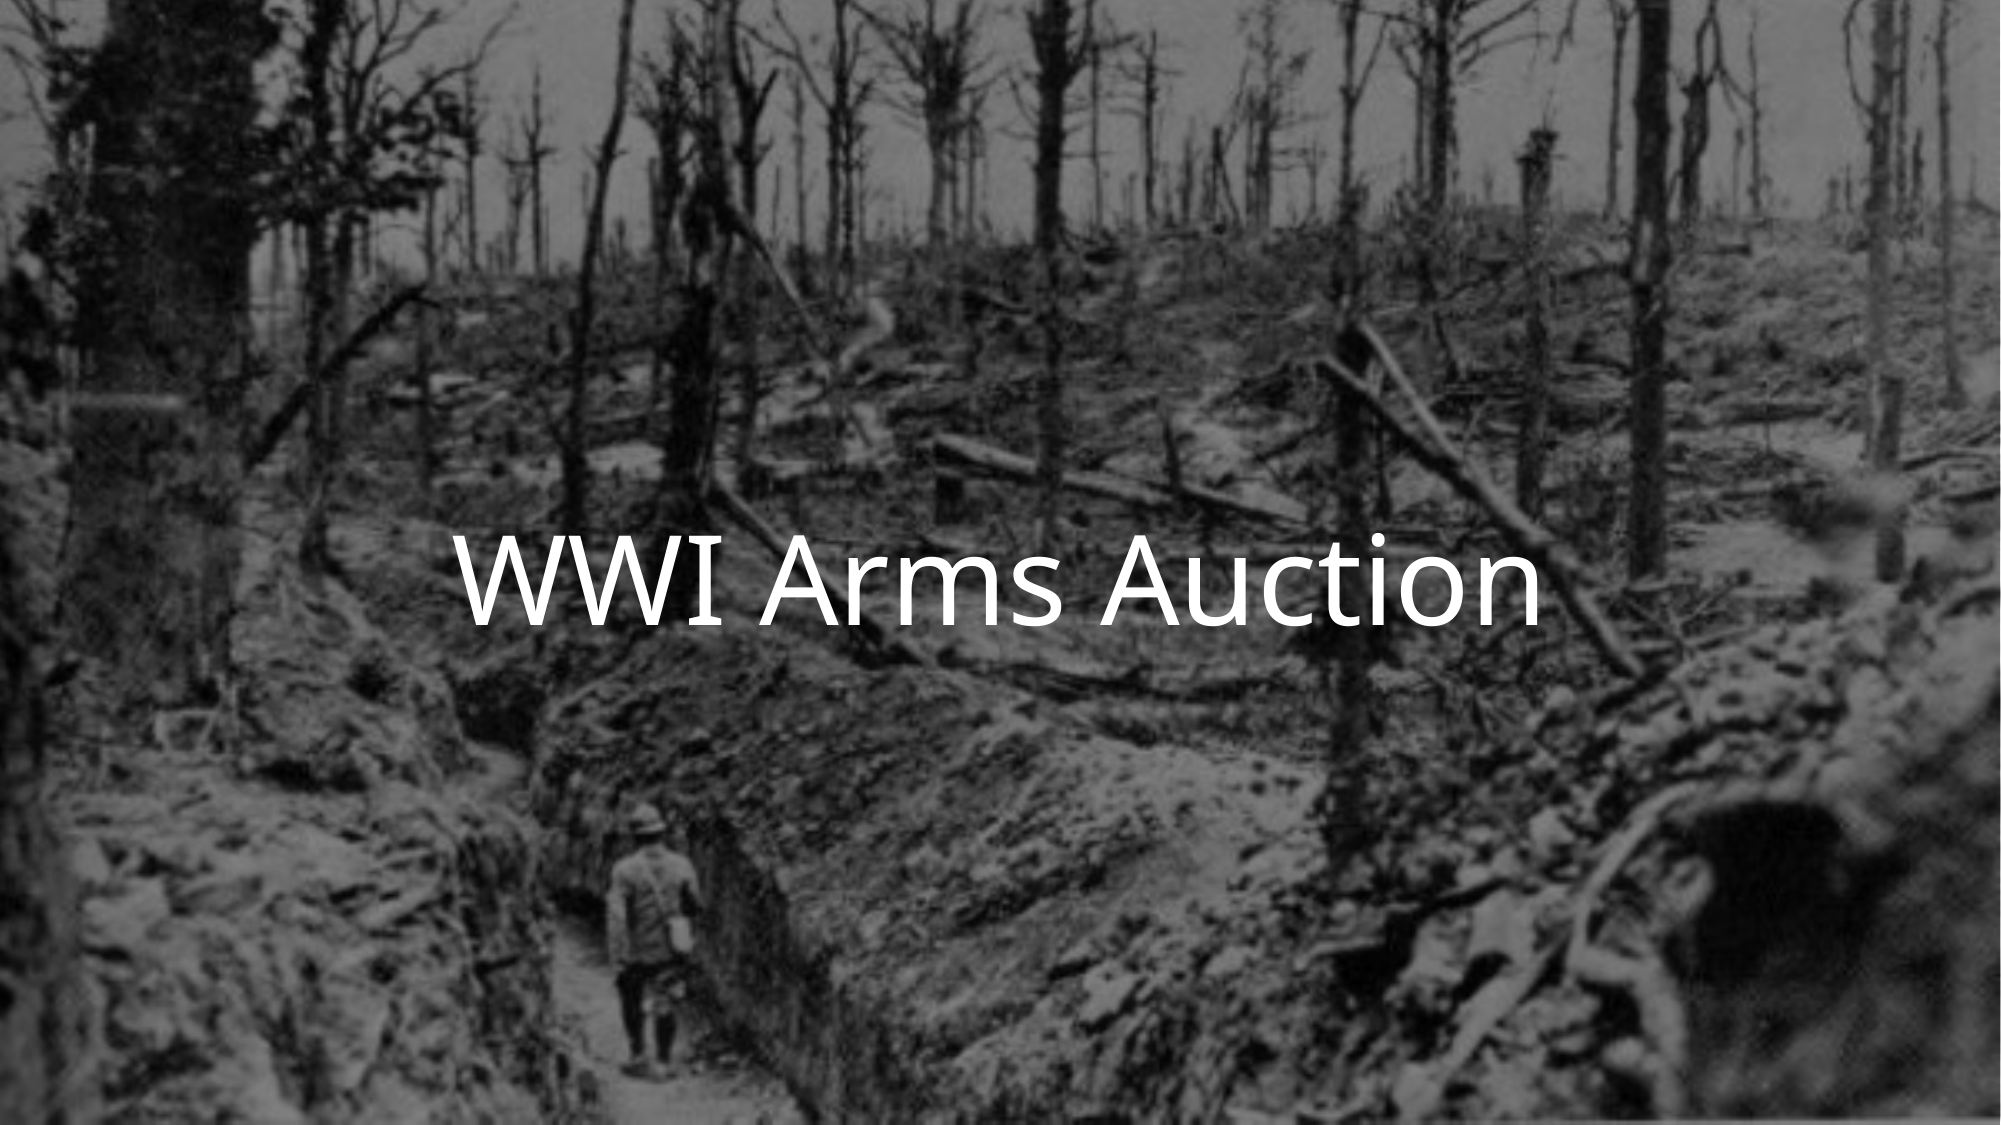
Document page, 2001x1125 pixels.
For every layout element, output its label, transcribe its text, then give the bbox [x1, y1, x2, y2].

picture [0, 0, 2000, 1125]
title WWI Arms Auction [249, 184, 1750, 660]
